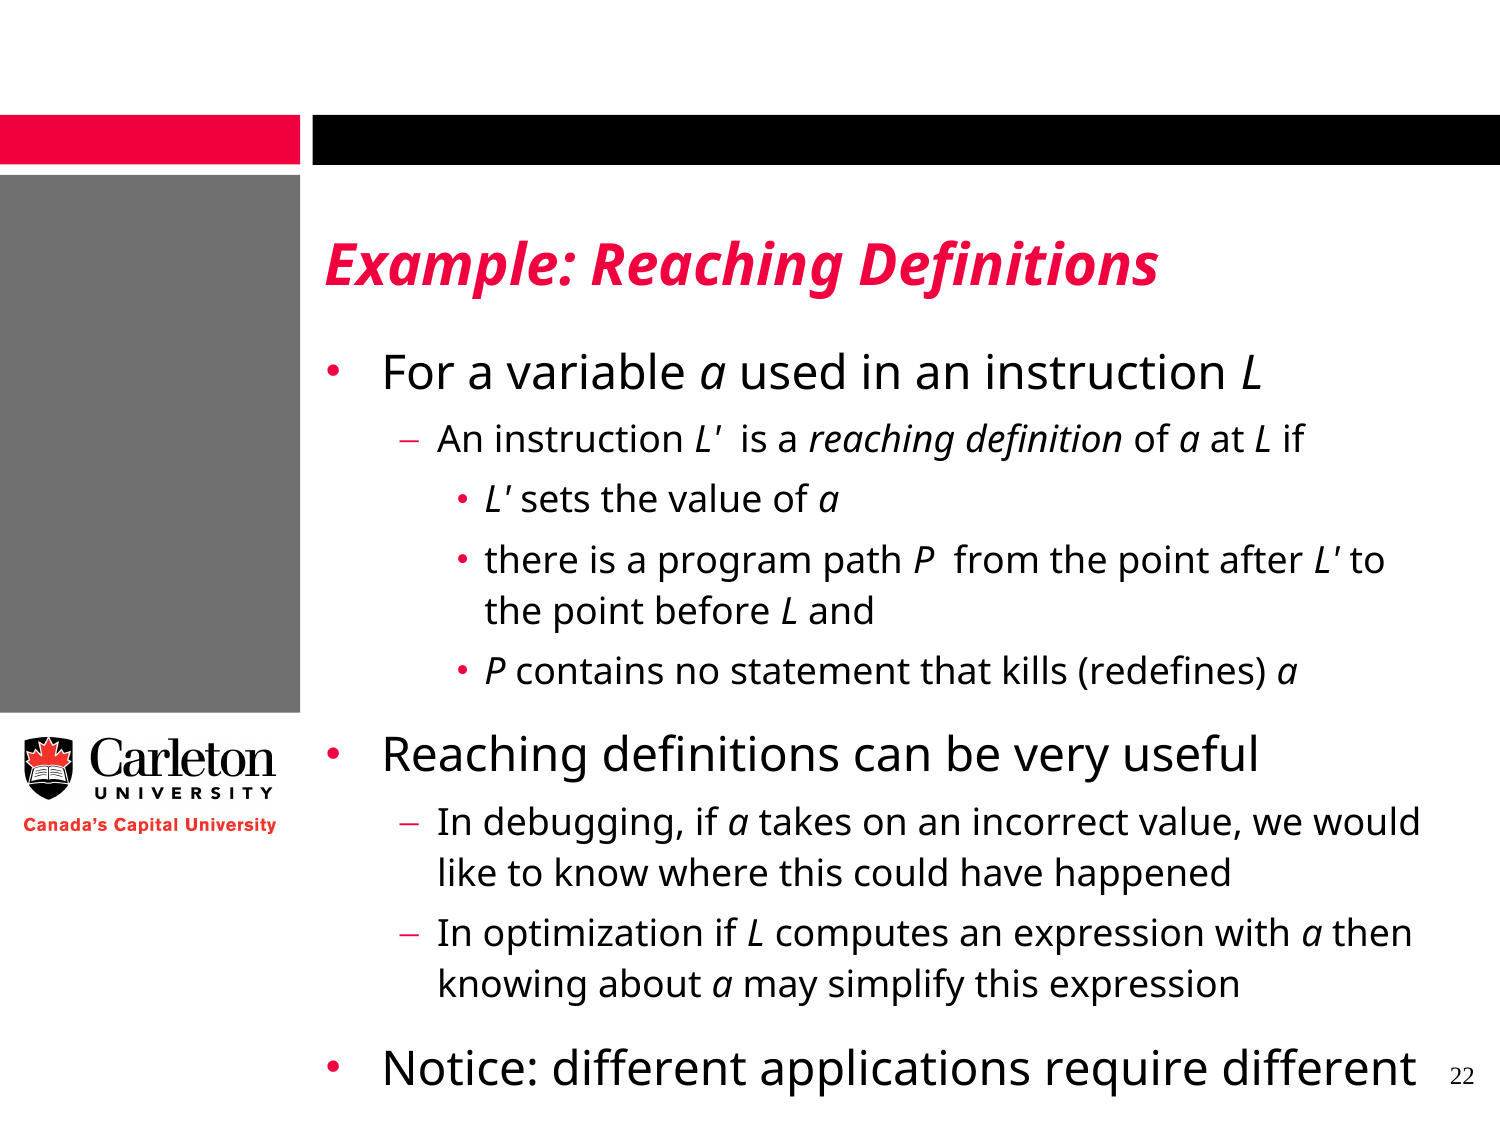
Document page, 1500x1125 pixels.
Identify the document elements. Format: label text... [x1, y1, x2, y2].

title Example: Reaching Definitions [324, 187, 1450, 324]
list For a variable a used in an instruction L An instruction L' is a reaching definition of a at L if L' sets the value of a there is a program path P from the point after L' to the point before L and P contains no statement that kills (redefines) a Reaching definitions can be very useful In debugging, if a takes on an incorrect value, we would like to know where this could have happened In optimization if L computes an expression with a then knowing about a may simplify this expression Notice: different applications require different information [324, 324, 1450, 1054]
picture [24, 737, 276, 834]
